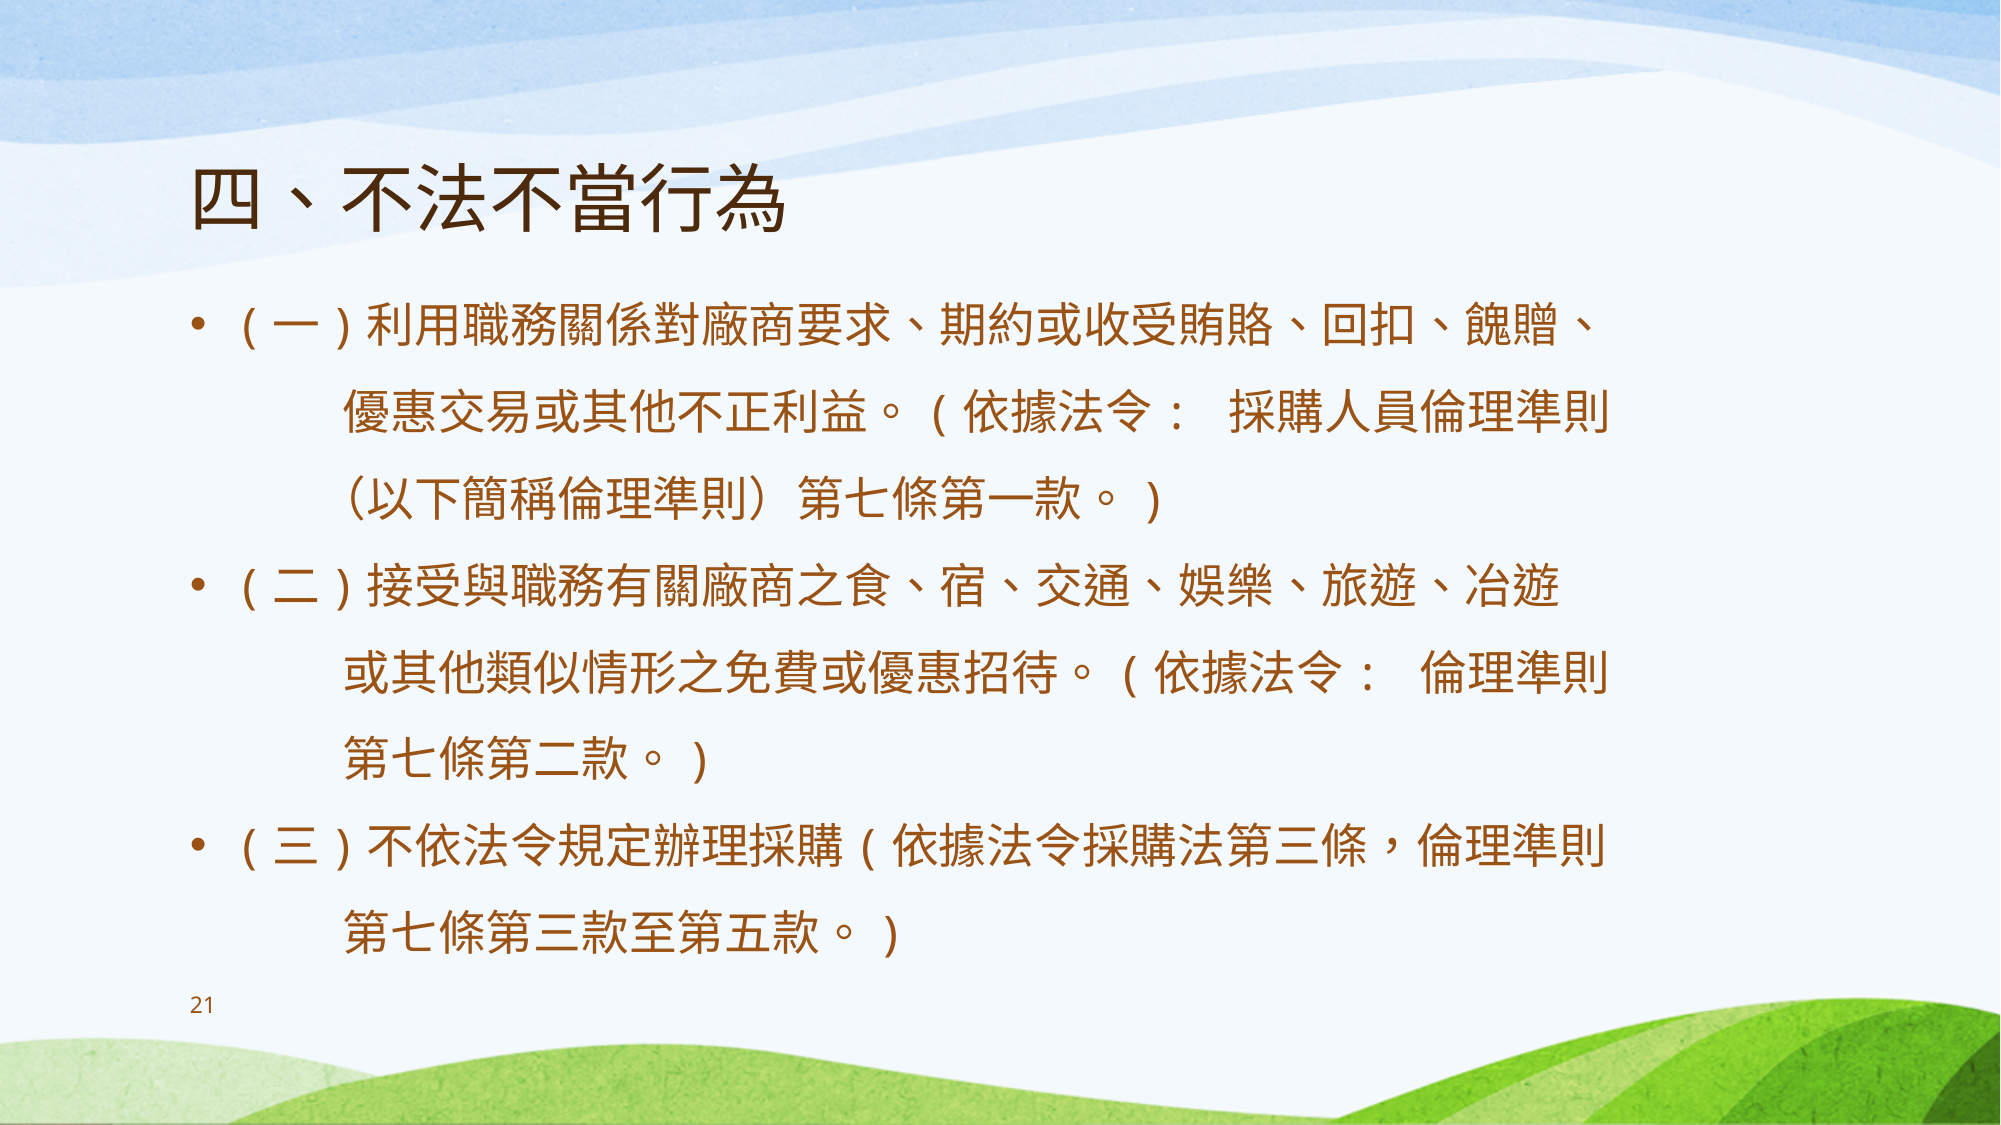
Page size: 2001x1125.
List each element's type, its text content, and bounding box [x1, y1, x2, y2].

slide_number <編號> [174, 987, 300, 1025]
list (一)利用職務關係對廠商要求、期約或收受賄賂、回扣、餽贈、 優惠交易或其他不正利益。(依據法令: 採購人員倫理準則 （以下簡稱倫理準則）第七條第一款。) (二)接受與職務有關廠商之食、宿、交通、娛樂、旅遊、冶遊 或其他類似情形之免費或優惠招待。(依據法令: 倫理準則 第七條第二款。) (三)不依法令規定辦理採購(依據法令採購法第三條，倫理準則 第七條第三款至第五款。) [174, 287, 1825, 982]
title 四、不法不當行為 [174, 50, 1825, 250]
picture [0, 0, 2001, 1125]
